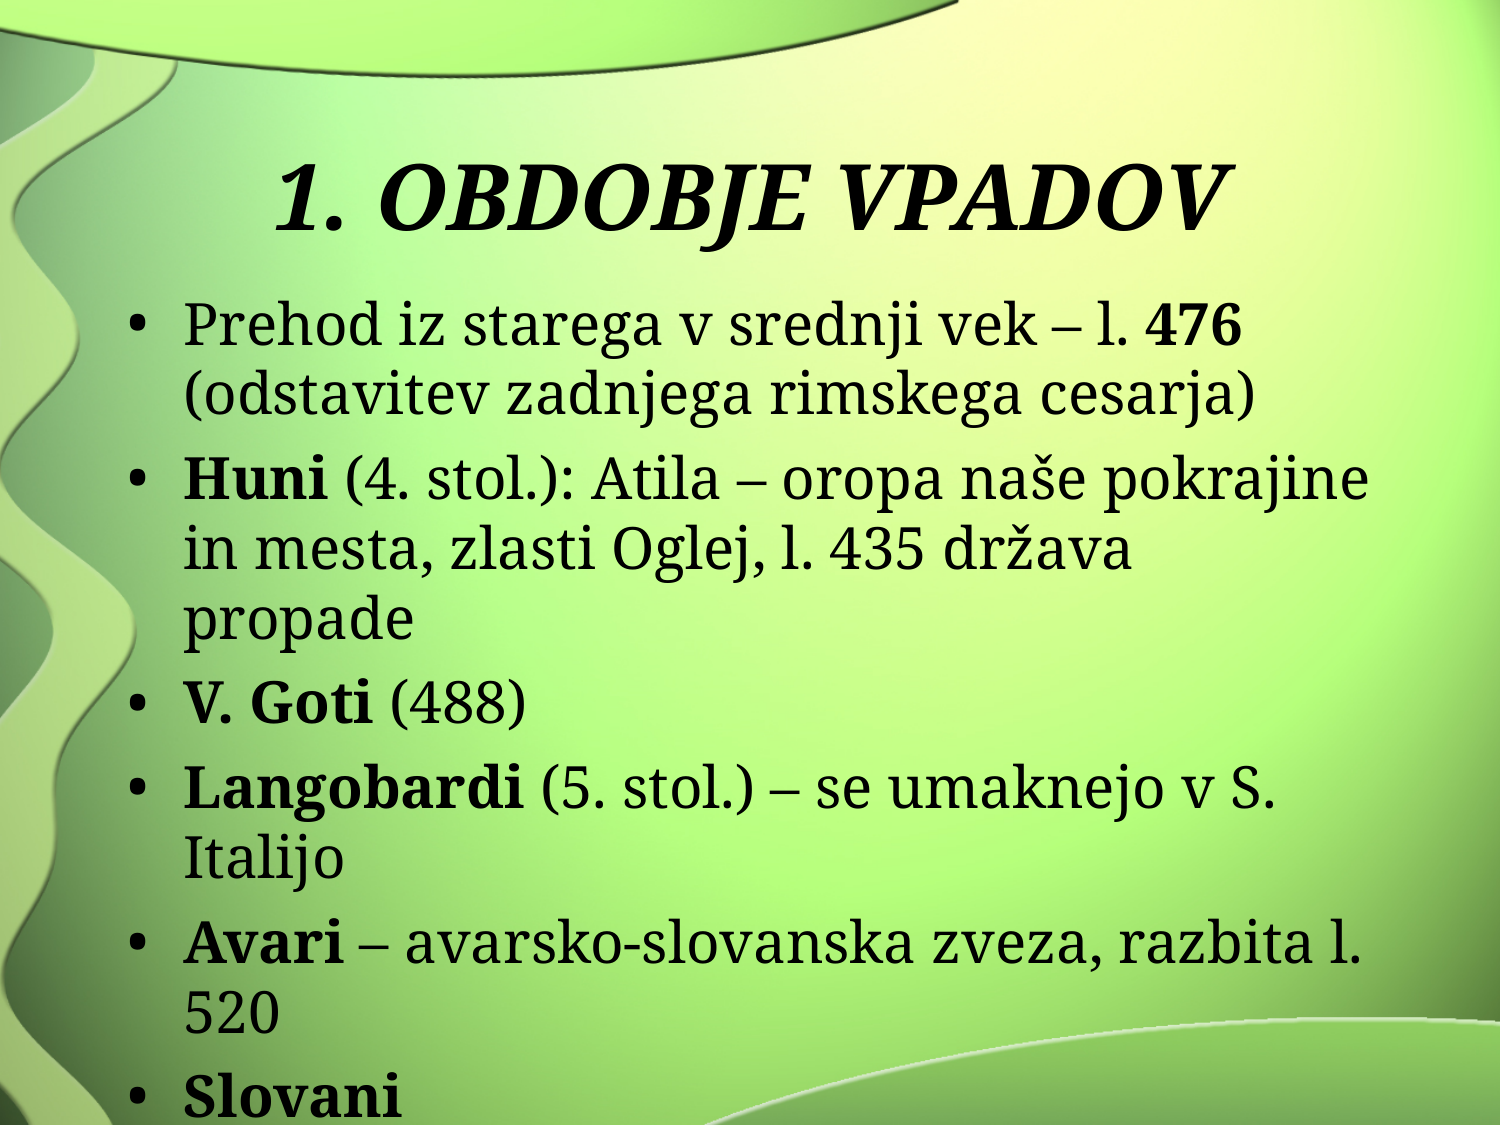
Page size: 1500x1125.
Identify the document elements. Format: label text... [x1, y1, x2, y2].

picture [0, 0, 1500, 1125]
title 1. OBDOBJE VPADOV [112, 99, 1388, 278]
list Prehod iz starega v srednji vek – l. 476 (odstavitev zadnjega rimskega cesarja)‏ Huni (4. stol.): Atila – oropa naše pokrajine in mesta, zlasti Oglej, l. 435 država propade V. Goti (488)‏ Langobardi (5. stol.) – se umaknejo v S. Italijo Avari – avarsko-slovanska zveza, razbita l. 520 Slovani [112, 278, 1388, 1000]
